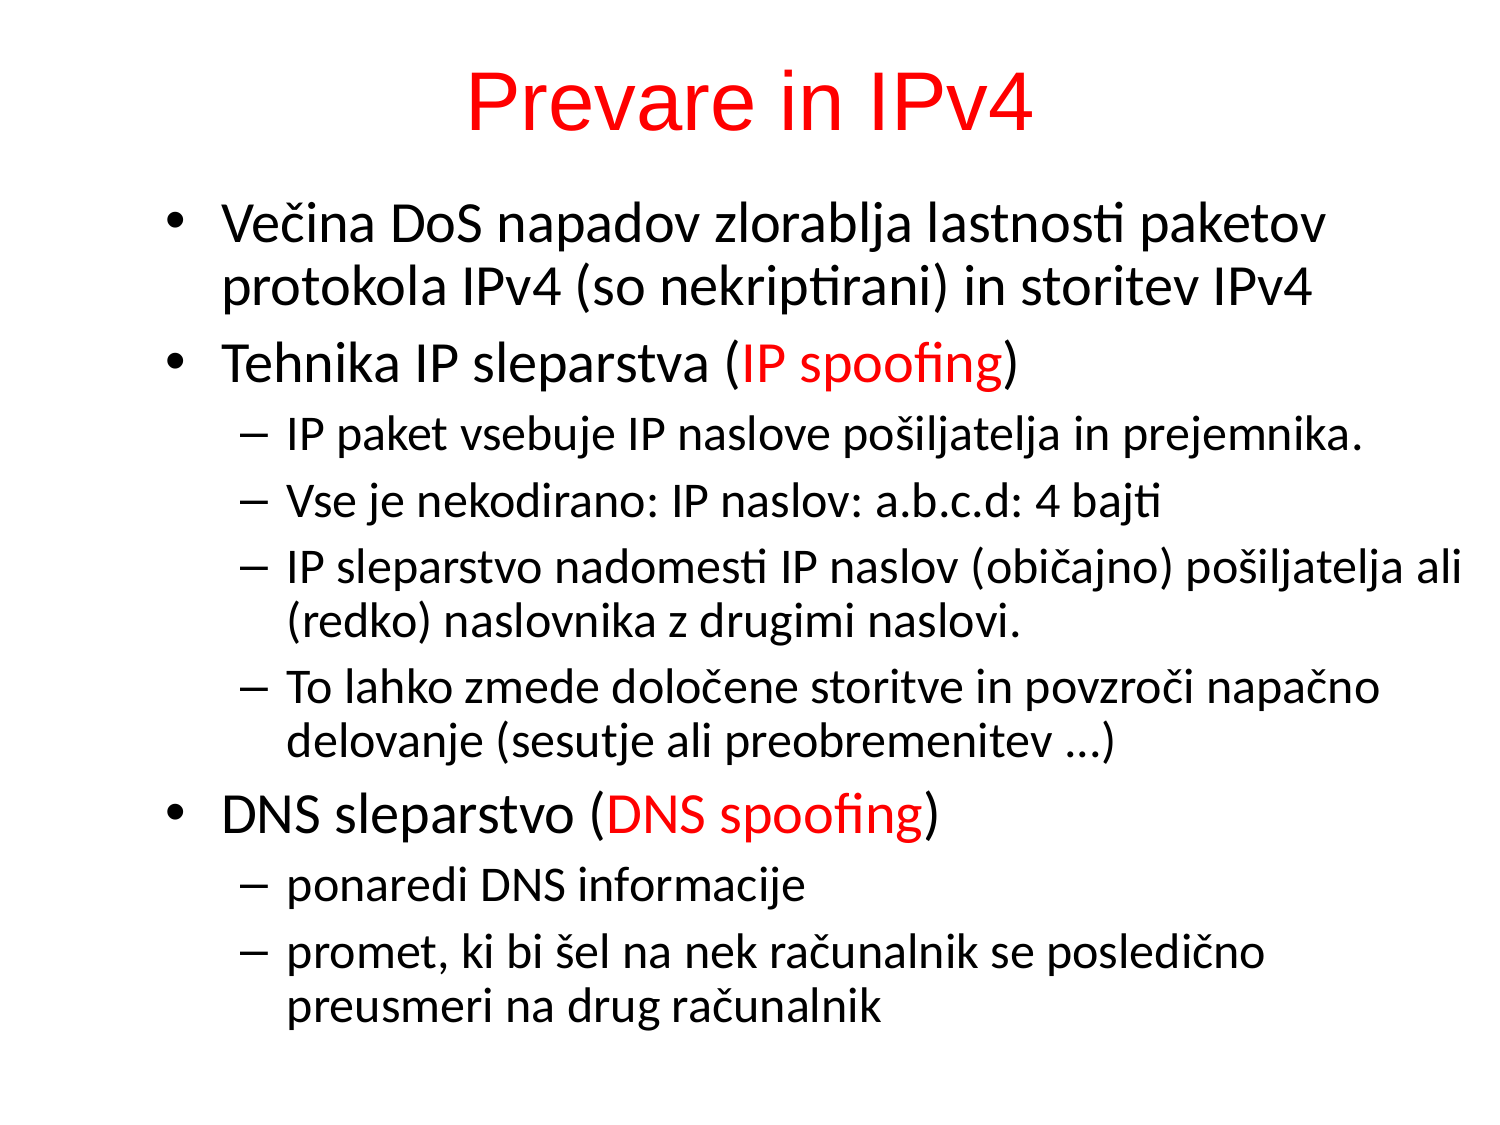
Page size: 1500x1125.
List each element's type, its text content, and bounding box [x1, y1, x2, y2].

title Prevare in IPv4 [75, 39, 1426, 156]
list Večina DoS napadov zlorablja lastnosti paketov protokola IPv4 (so nekriptirani) in storitev IPv4 Tehnika IP sleparstva (IP spoofing) IP paket vsebuje IP naslove pošiljatelja in prejemnika. Vse je nekodirano: IP naslov: a.b.c.d: 4 bajti IP sleparstvo nadomesti IP naslov (običajno) pošiljatelja ali (redko) naslovnika z drugimi naslovi. To lahko zmede določene storitve in povzroči napačno delovanje (sesutje ali preobremenitev ...) DNS sleparstvo (DNS spoofing) ponaredi DNS informacije promet, ki bi šel na nek računalnik se posledično preusmeri na drug računalnik [150, 184, 1500, 1042]
